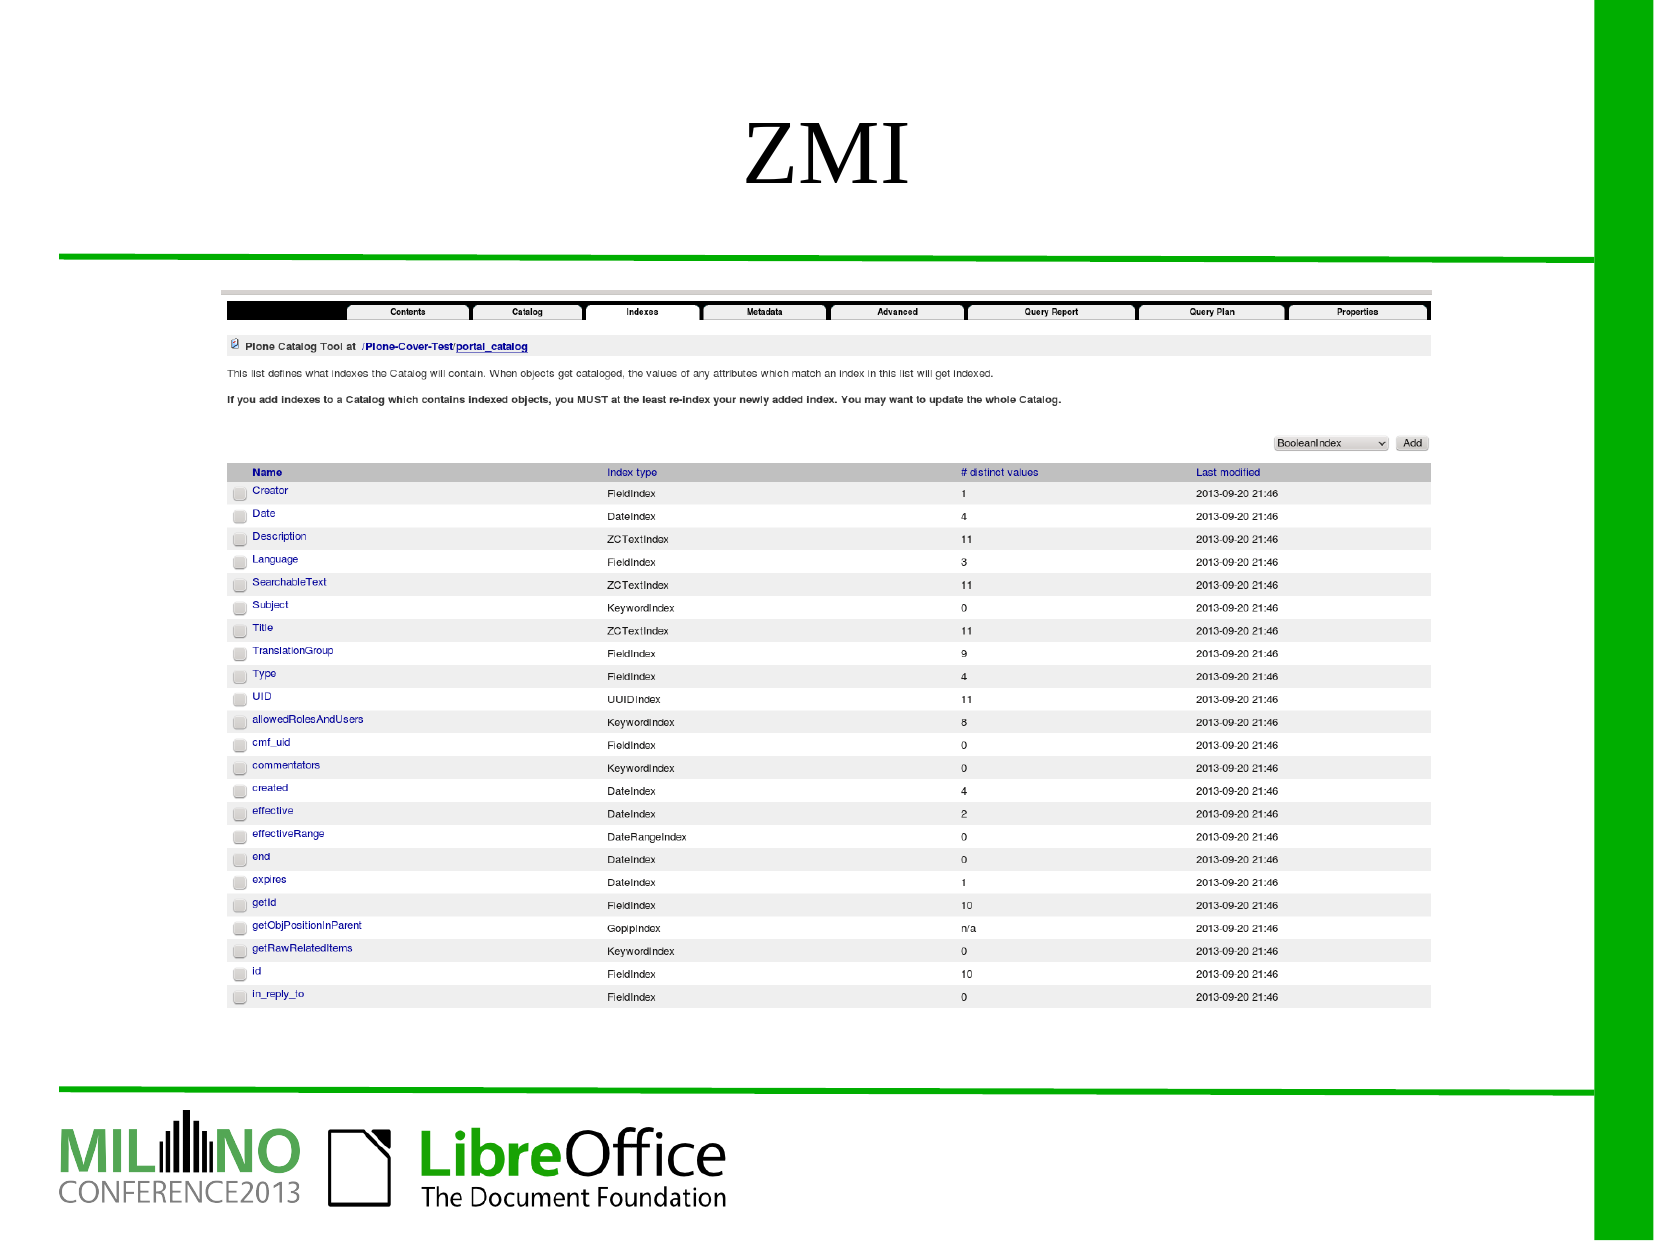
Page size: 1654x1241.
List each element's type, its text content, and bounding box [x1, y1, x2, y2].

picture [59, 1092, 756, 1241]
title ZMI [82, 49, 1571, 257]
picture [221, 290, 1432, 1010]
